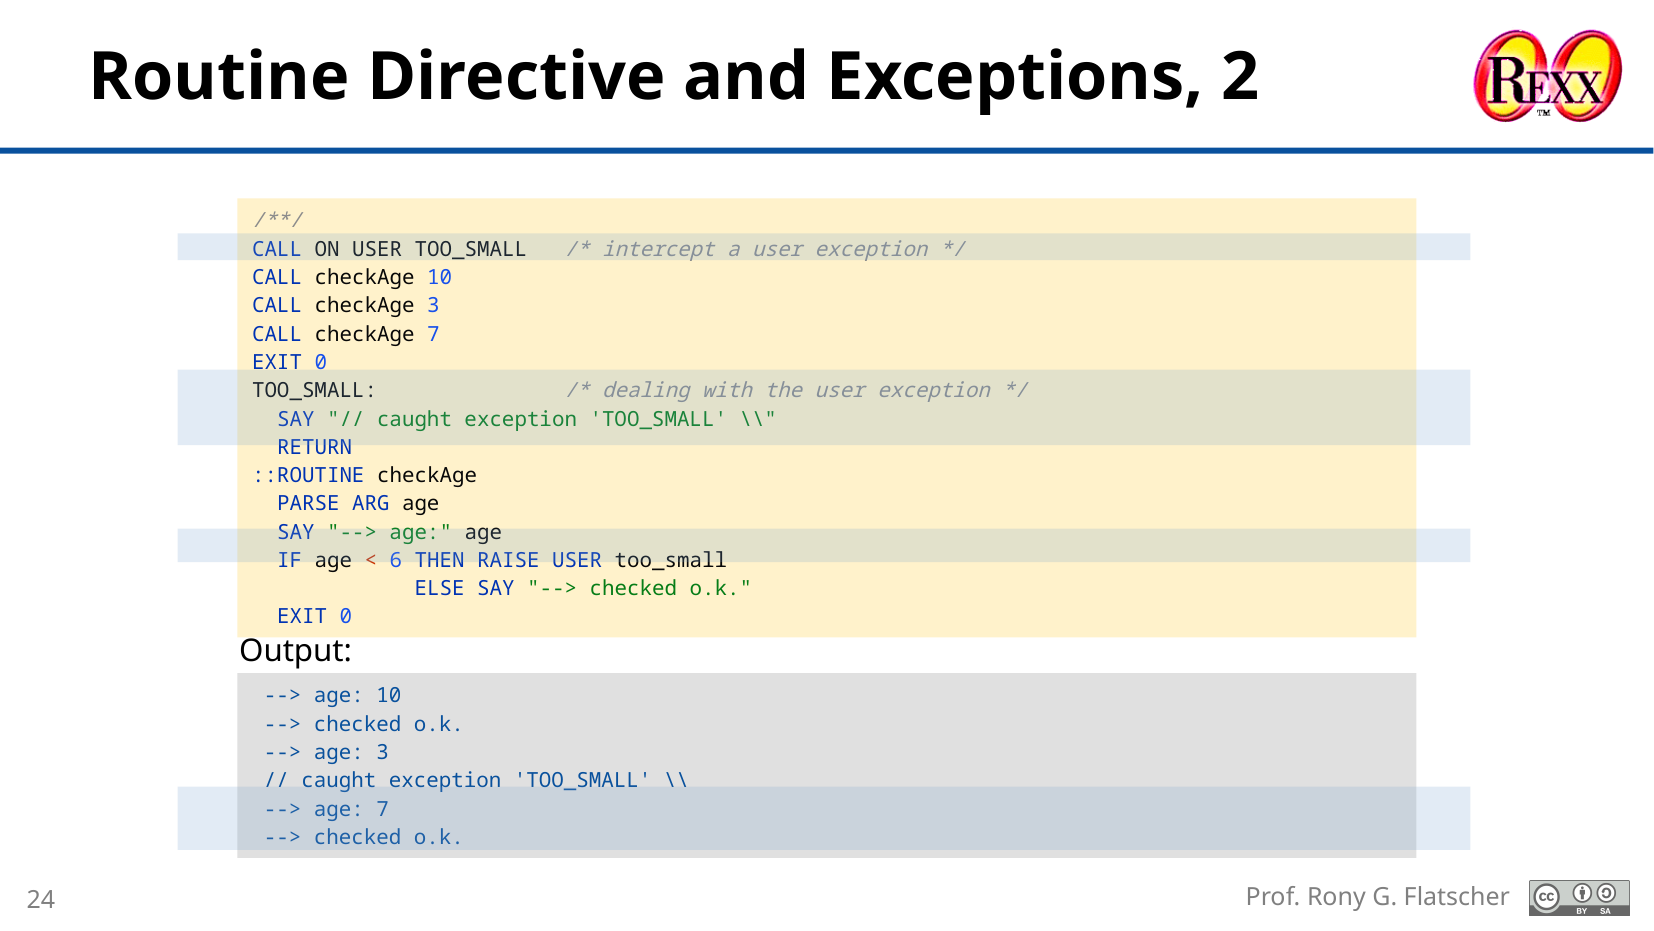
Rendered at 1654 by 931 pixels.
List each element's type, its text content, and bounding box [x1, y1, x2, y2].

text_box /**/ CALL ON USER TOO_SMALL /* intercept a user exception */ CALL checkAge 10 CALL checkAge 3 CALL checkAge 7 EXIT 0 TOO_SMALL: /* dealing with the user exception */ SAY "// caught exception 'TOO_SMALL' \\" RETURN ::ROUTINE checkAge PARSE ARG age SAY "--> age:" age IF age < 6 THEN RAISE USER too_small ELSE SAY "--> checked o.k." EXIT 0 [237, 198, 1417, 233]
text_box /**/ CALL ON USER TOO_SMALL /* intercept a user exception */ CALL checkAge 10 CALL checkAge 3 CALL checkAge 7 EXIT 0 TOO_SMALL: /* dealing with the user exception */ SAY "// caught exception 'TOO_SMALL' \\" RETURN ::ROUTINE checkAge PARSE ARG age SAY "--> age:" age IF age < 6 THEN RAISE USER too_small ELSE SAY "--> checked o.k." EXIT 0 [237, 261, 1417, 369]
text_box Output: [224, 620, 390, 676]
text_box /**/ CALL ON USER TOO_SMALL /* intercept a user exception */ CALL checkAge 10 CALL checkAge 3 CALL checkAge 7 EXIT 0 TOO_SMALL: /* dealing with the user exception */ SAY "// caught exception 'TOO_SMALL' \\" RETURN ::ROUTINE checkAge PARSE ARG age SAY "--> age:" age IF age < 6 THEN RAISE USER too_small ELSE SAY "--> checked o.k." EXIT 0 [237, 446, 1417, 528]
text_box [177, 528, 1471, 563]
text_box --> age: 10 --> checked o.k. --> age: 3 // caught exception 'TOO_SMALL' \\ --> age: 7 --> checked o.k. [237, 673, 1417, 786]
title Routine Directive and Exceptions, 2 [29, 0, 1654, 148]
text_box /**/ CALL ON USER TOO_SMALL /* intercept a user exception */ CALL checkAge 10 CALL checkAge 3 CALL checkAge 7 EXIT 0 TOO_SMALL: /* dealing with the user exception */ SAY "// caught exception 'TOO_SMALL' \\" RETURN ::ROUTINE checkAge PARSE ARG age SAY "--> age:" age IF age < 6 THEN RAISE USER too_small ELSE SAY "--> checked o.k." EXIT 0 [237, 563, 1417, 618]
text_box [177, 233, 1471, 261]
text_box [177, 369, 1471, 446]
text_box [177, 786, 1471, 850]
